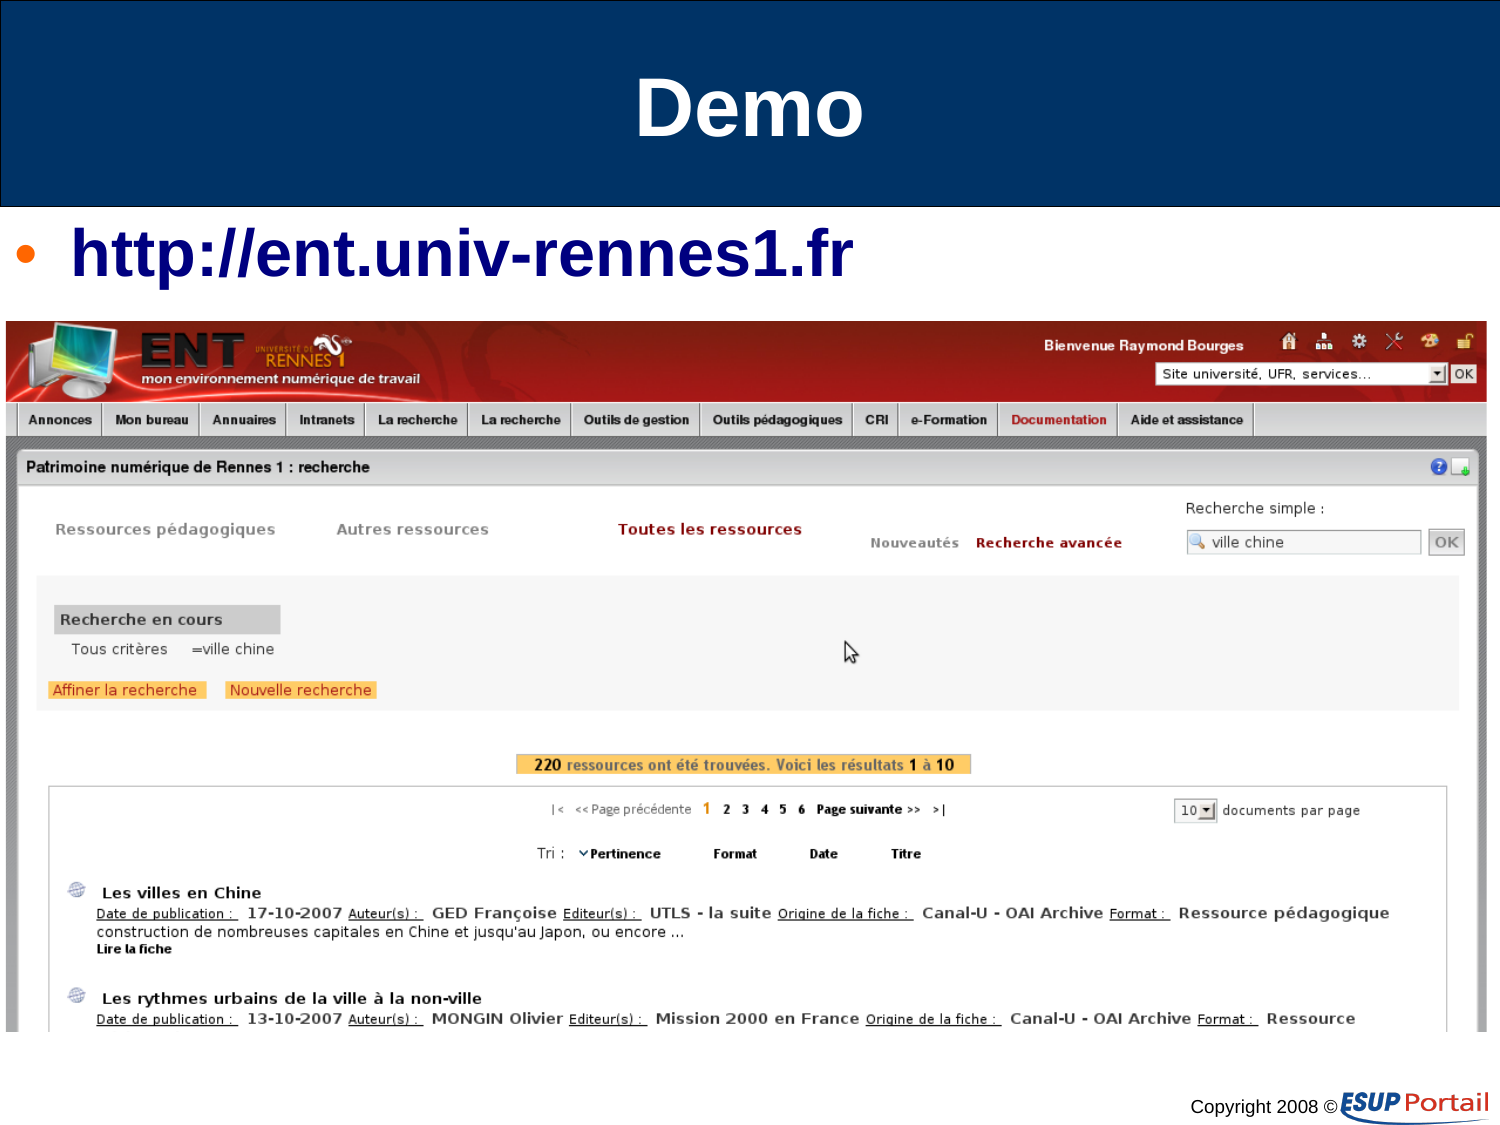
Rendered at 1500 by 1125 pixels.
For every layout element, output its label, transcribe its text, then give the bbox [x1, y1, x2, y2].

title Demo [0, 0, 1500, 208]
list http://ent.univ-rennes1.fr [0, 208, 1500, 1063]
picture [5, 321, 1487, 1032]
picture [1340, 1092, 1489, 1125]
